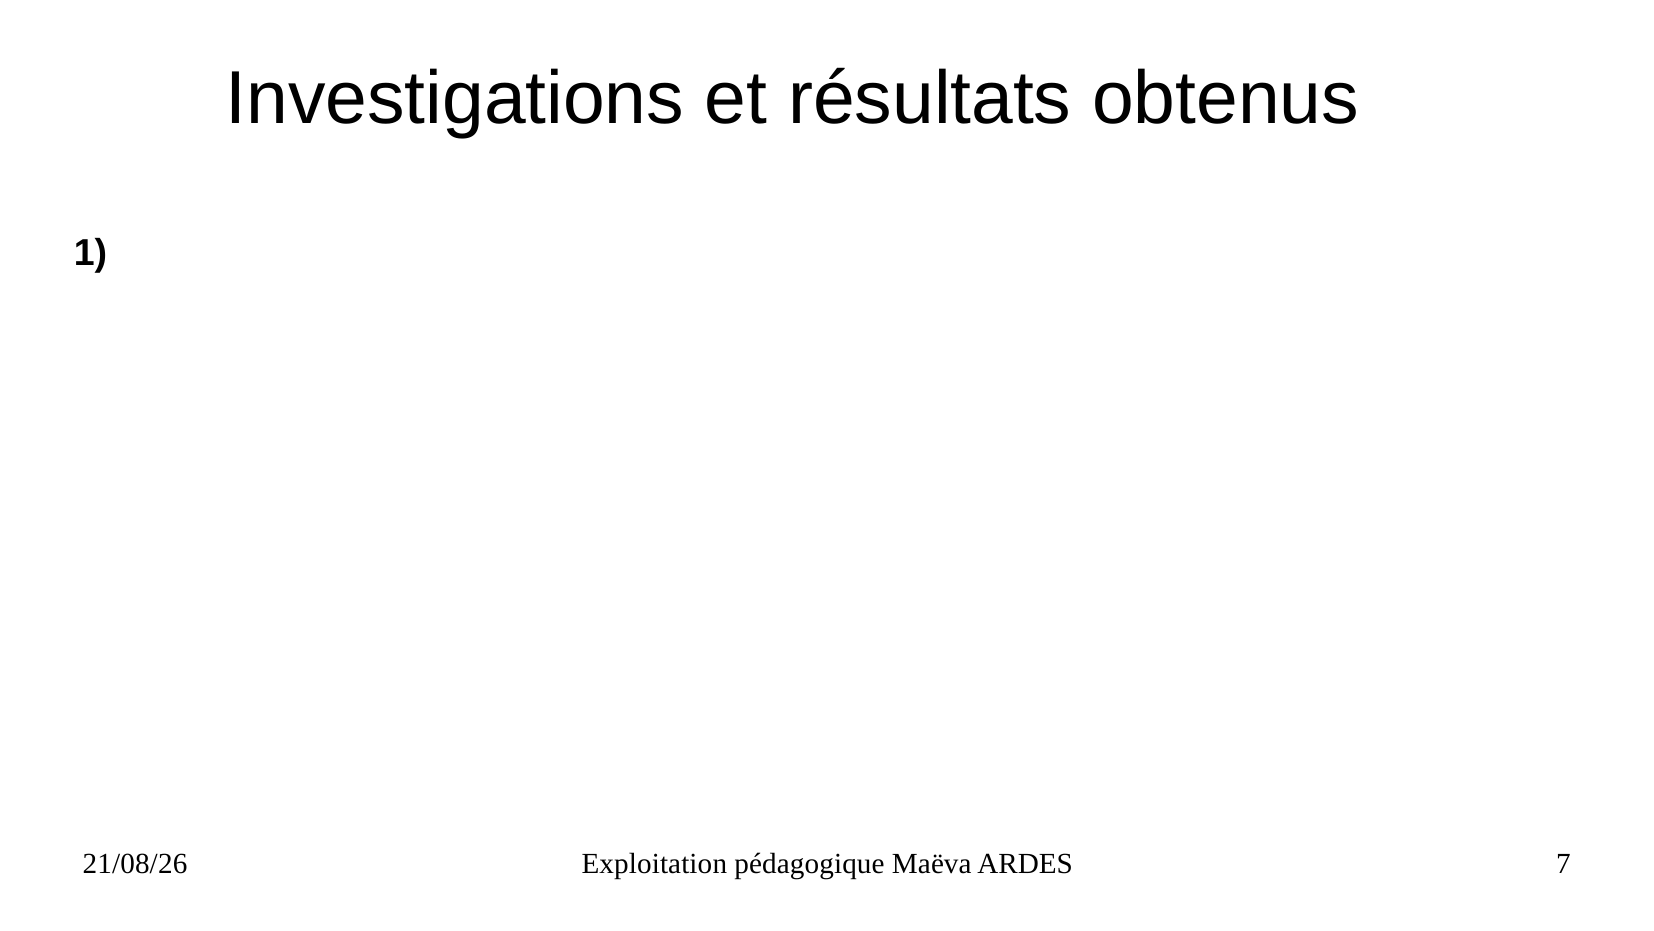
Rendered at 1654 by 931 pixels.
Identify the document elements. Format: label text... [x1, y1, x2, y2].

title Investigations et résultats obtenus [59, 55, 1548, 308]
text_box 1) [59, 224, 1241, 576]
